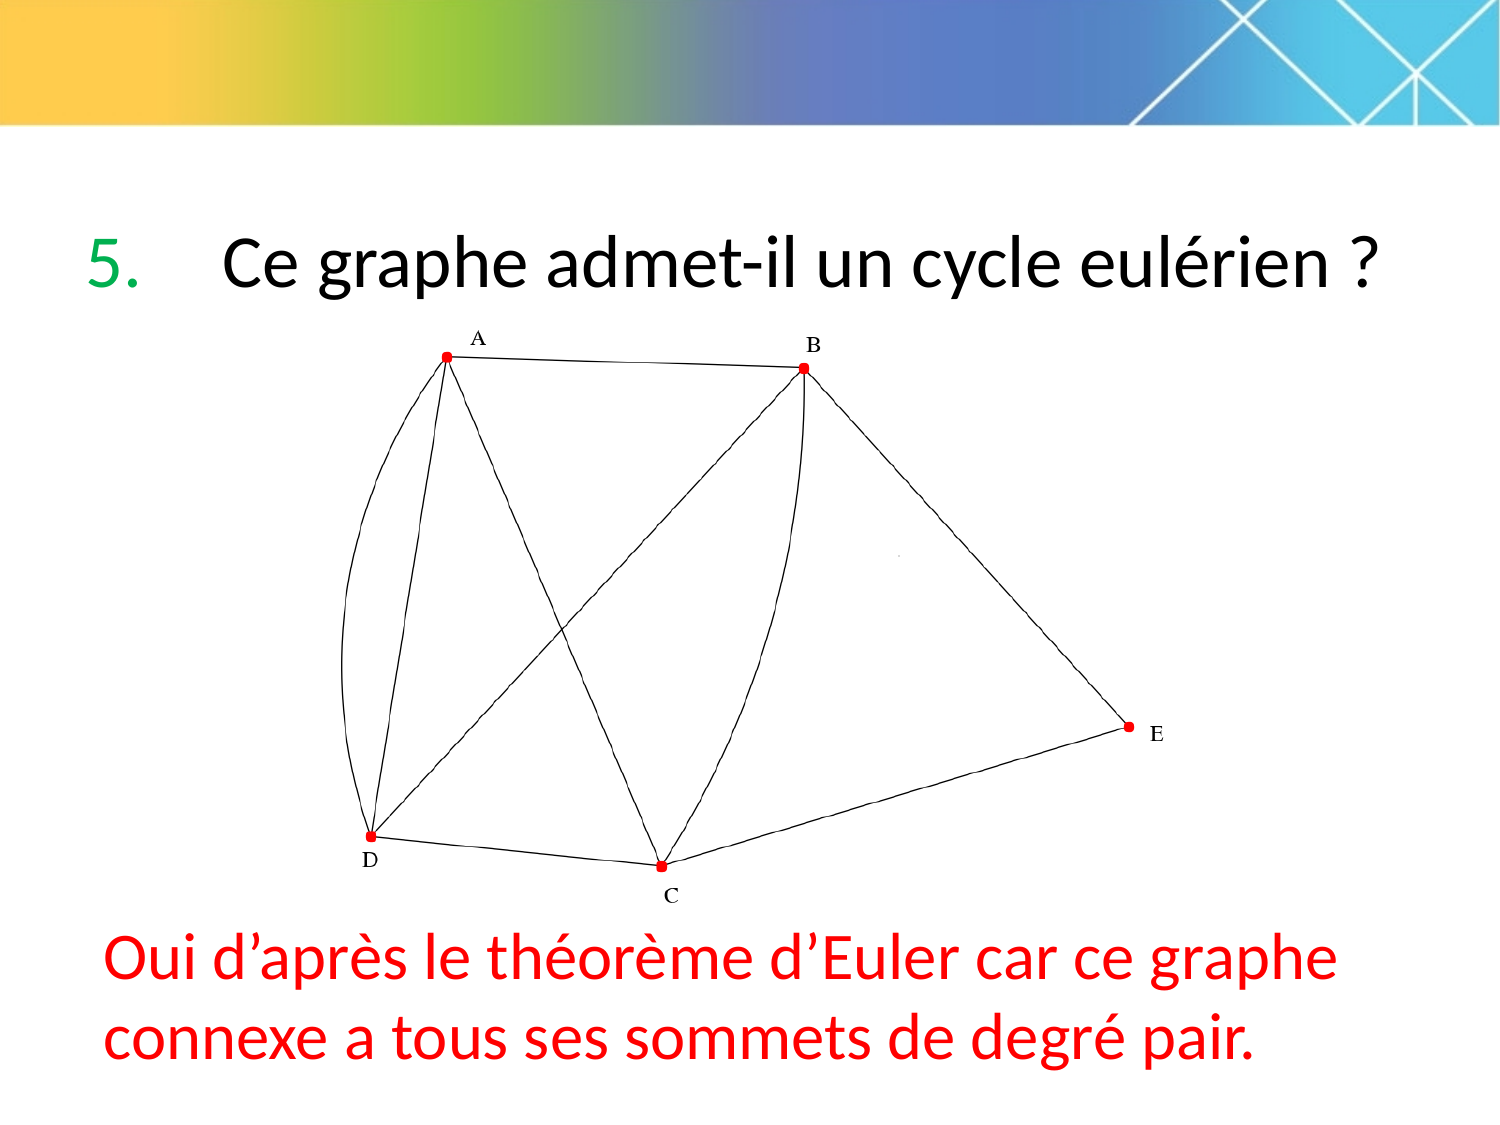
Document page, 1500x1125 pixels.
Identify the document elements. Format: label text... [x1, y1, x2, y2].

text_box Oui d’après le théorème d’Euler car ce graphe connexe a tous ses sommets de degré pair. [88, 904, 1424, 1082]
picture [301, 318, 1176, 904]
title Ce graphe admet-il un cycle eulérien ? [70, 172, 1500, 343]
